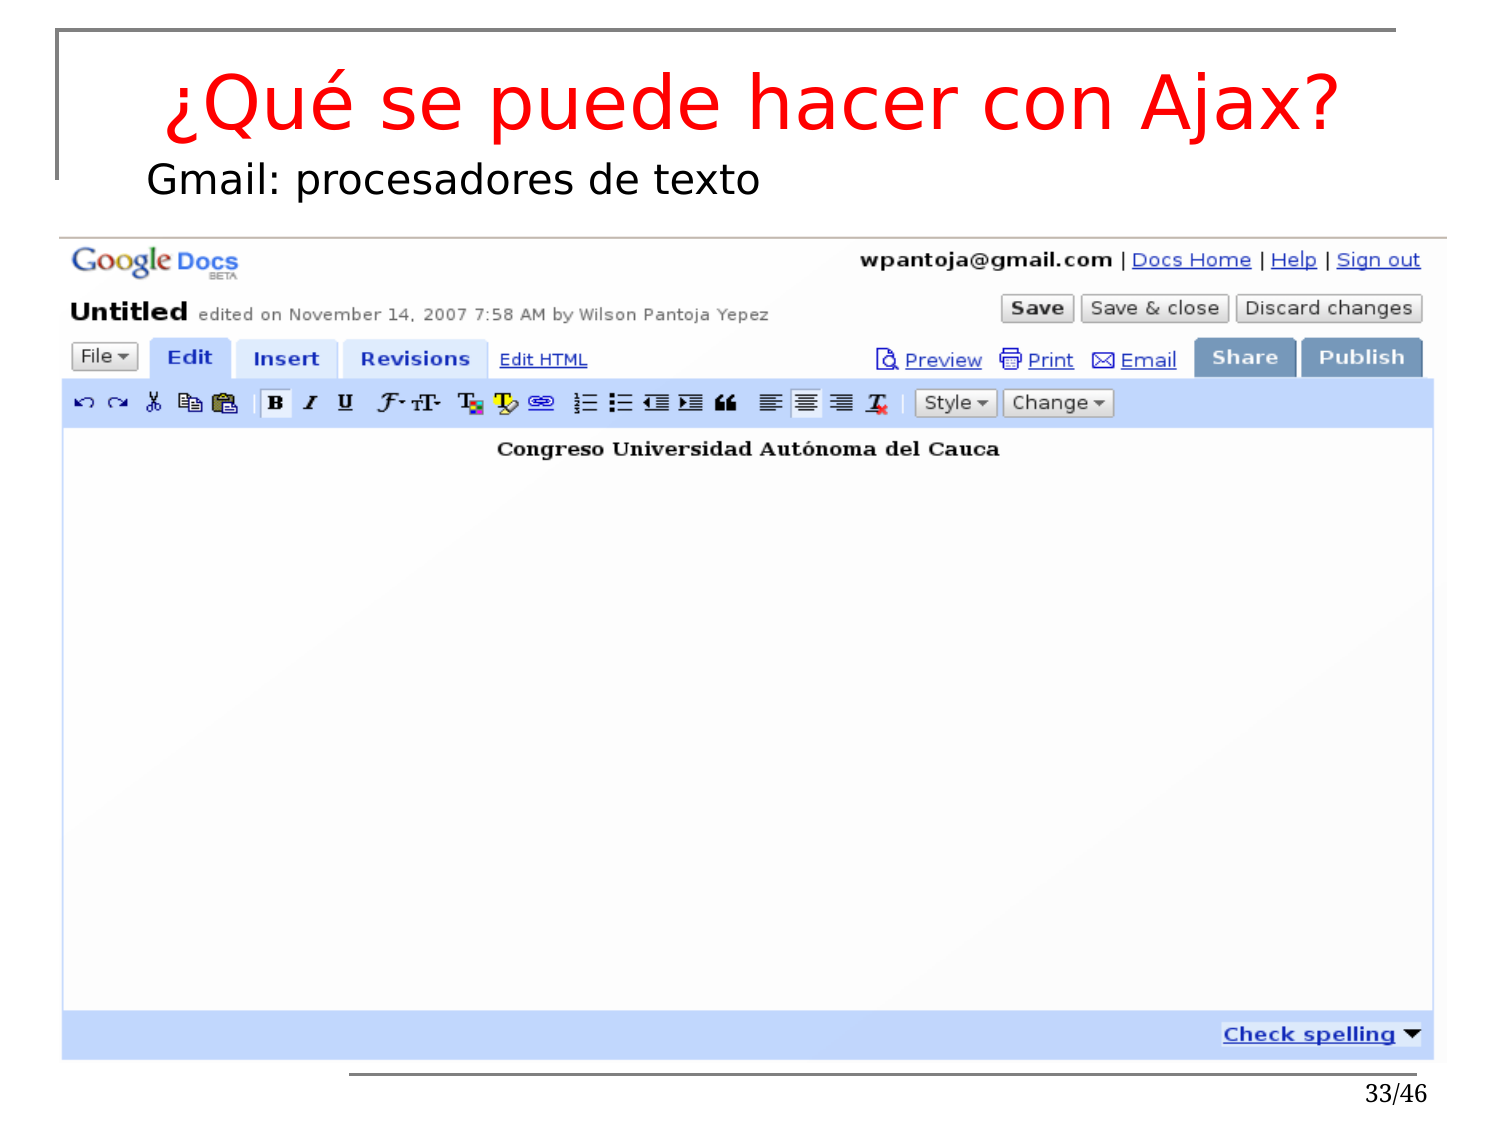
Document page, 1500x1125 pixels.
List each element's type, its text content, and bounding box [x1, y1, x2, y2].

picture [59, 236, 1447, 1063]
title ¿Qué se puede hacer con Ajax? [59, 52, 1447, 155]
list Gmail: procesadores de texto [118, 151, 1447, 236]
